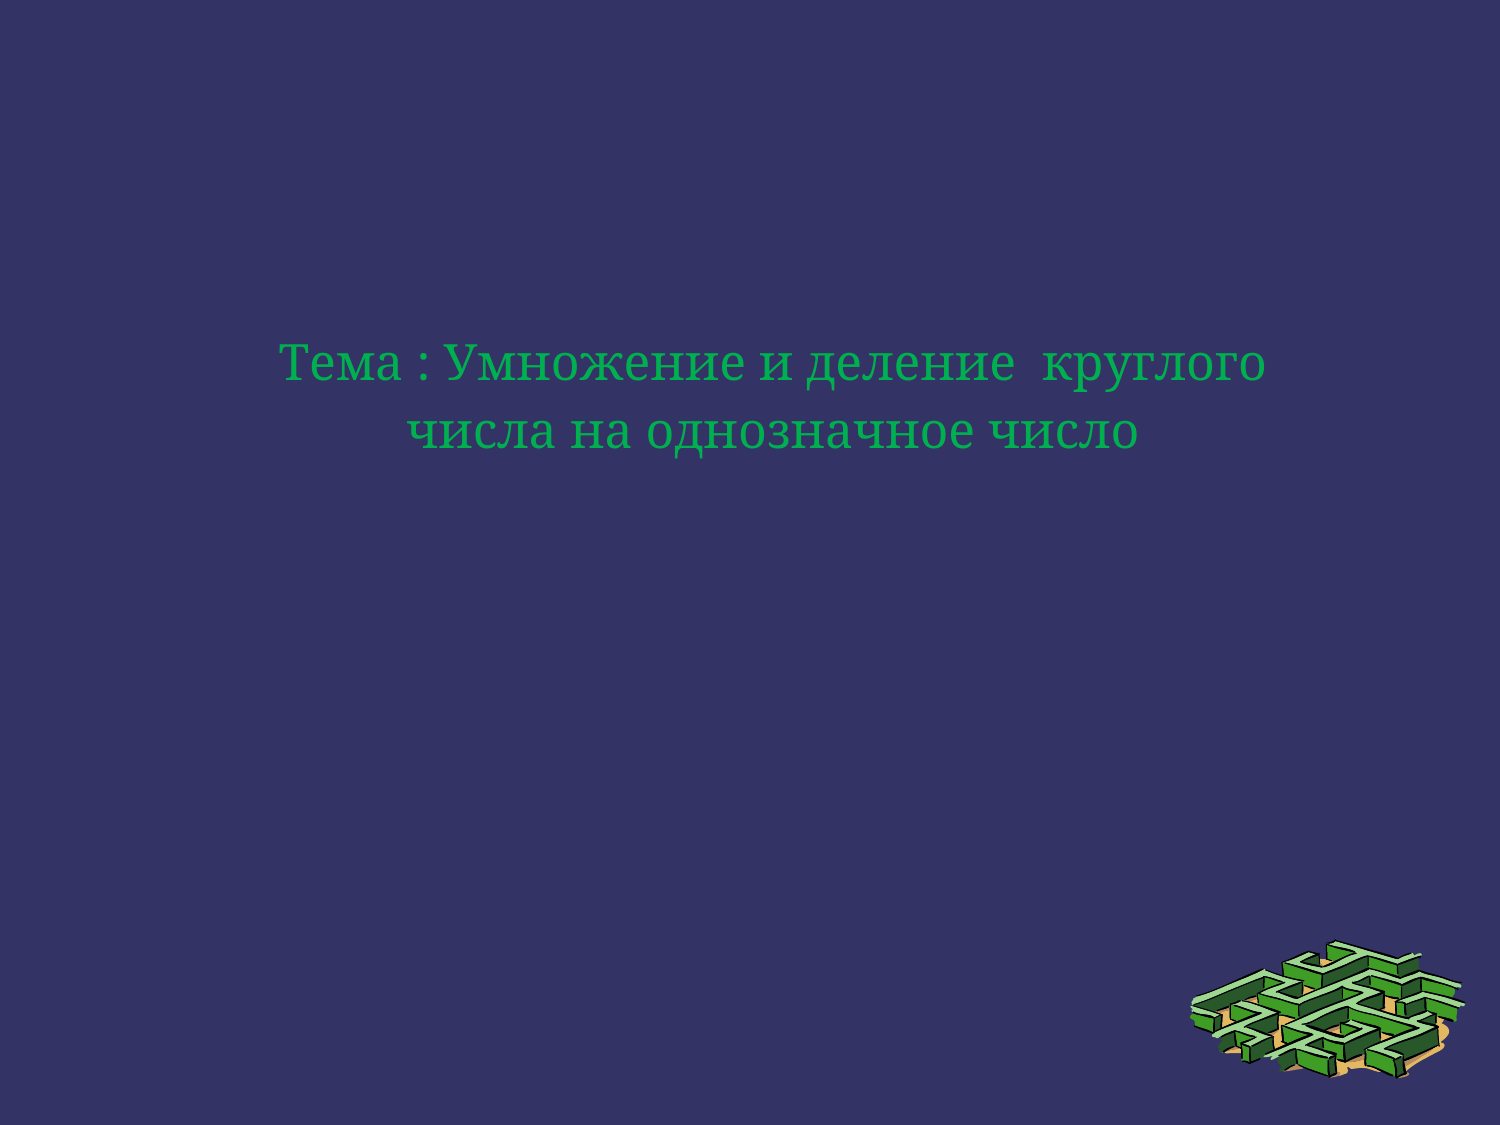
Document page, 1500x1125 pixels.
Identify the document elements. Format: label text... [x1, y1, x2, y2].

subtitle Тема : Умножение и деление круглого числа на однозначное число [248, 318, 1298, 607]
